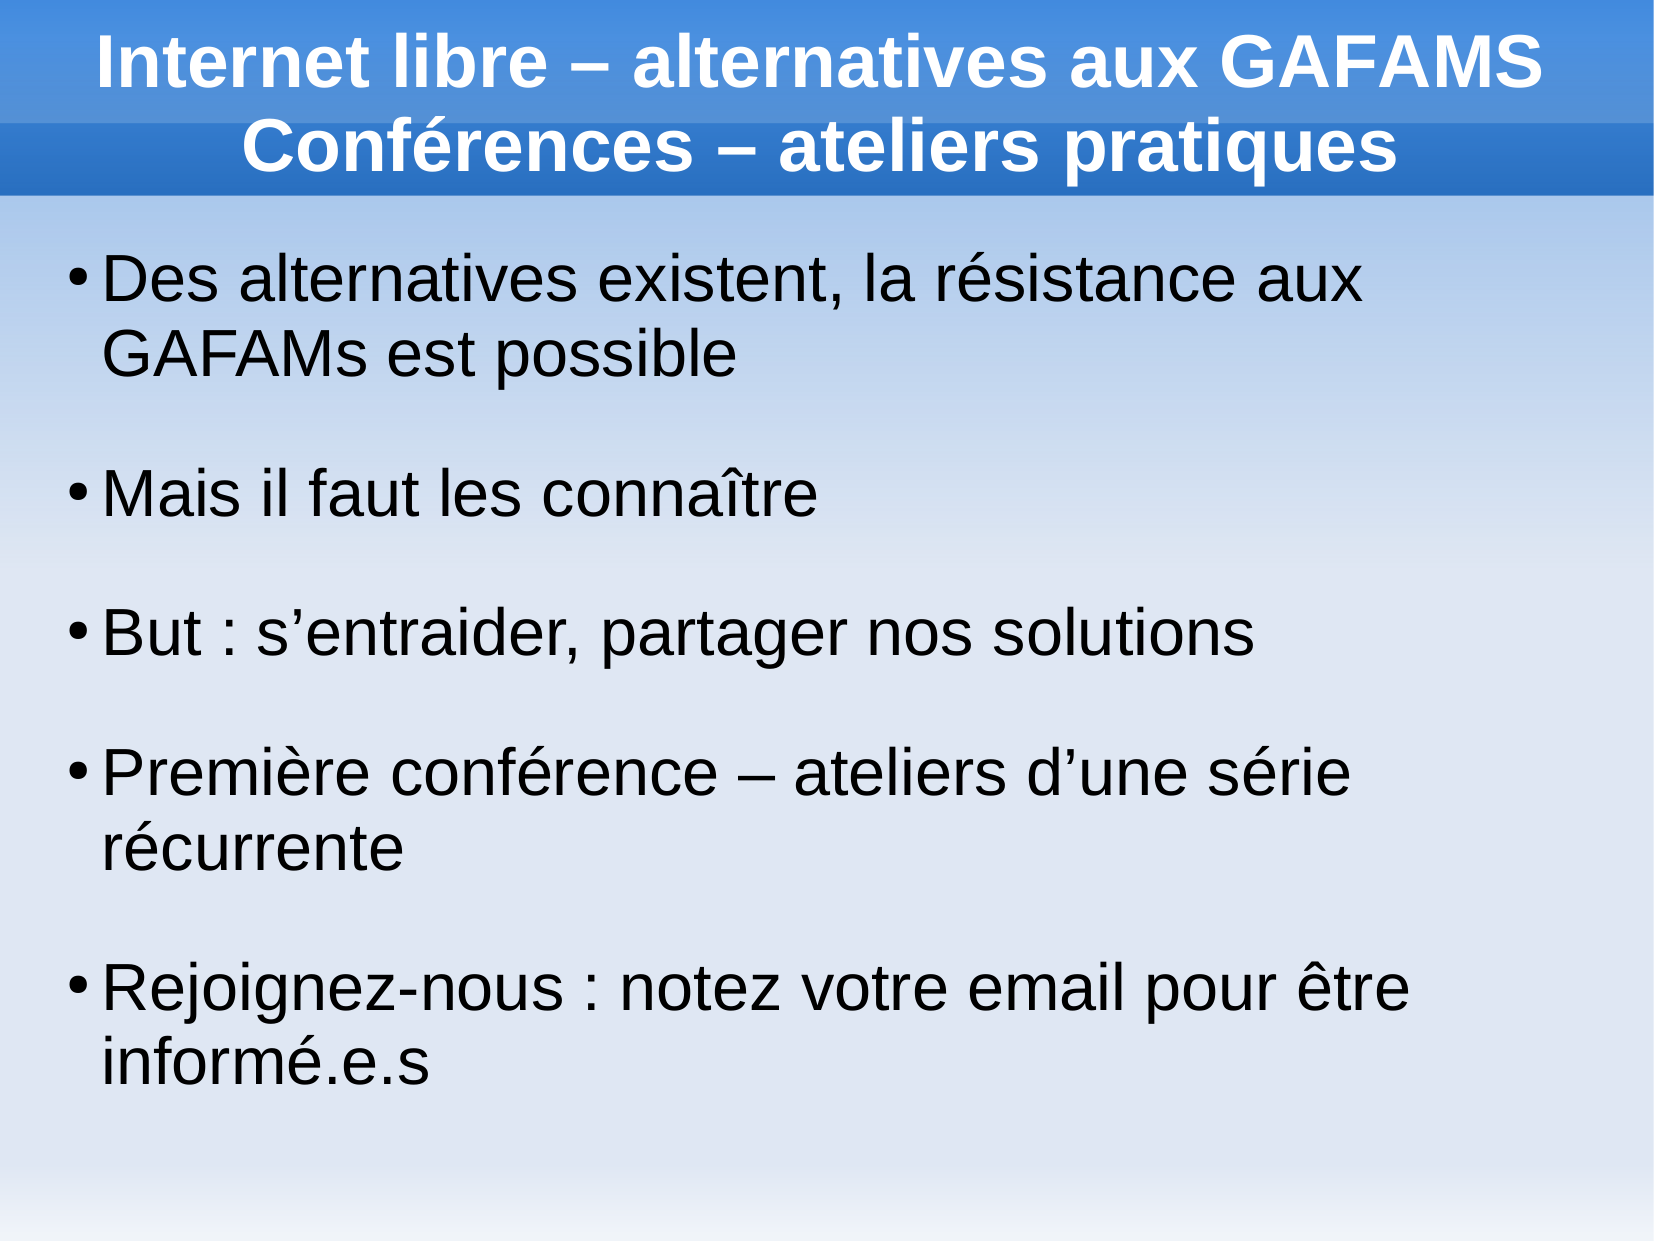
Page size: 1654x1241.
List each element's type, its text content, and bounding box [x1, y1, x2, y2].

title Internet libre – alternatives aux GAFAMS Conférences – ateliers pratiques [76, 0, 1565, 207]
text_box Des alternatives existent, la résistance aux GAFAMs est possible Mais il faut les connaître But : s’entraider, partager nos solutions Première conférence – ateliers d’une série récurrente Rejoignez-nous : notez votre email pour être informé.e.s [51, 233, 1630, 1217]
picture [0, 0, 1654, 1241]
